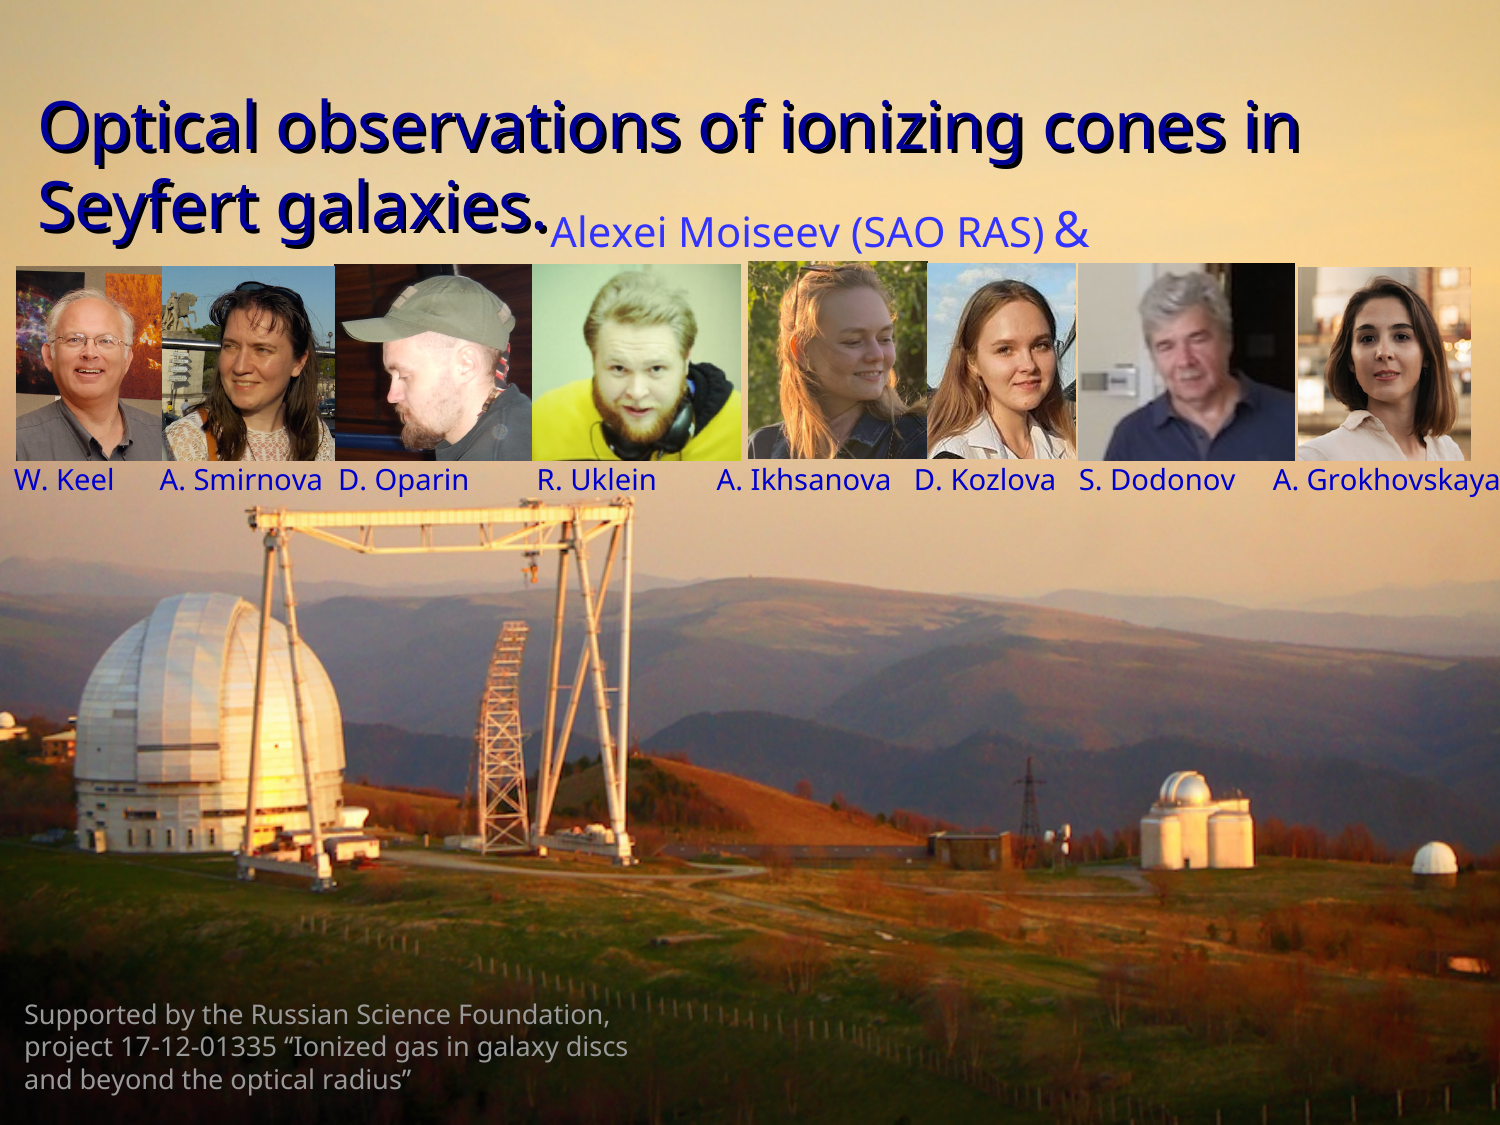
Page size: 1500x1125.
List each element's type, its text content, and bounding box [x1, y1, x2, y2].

text_box Optical observations of ionizing cones in Seyfert galaxies. [30, 74, 1486, 251]
text_box W. Keel A. Smirnova D. Oparin R. Uklein A. Ikhsanova D. Kozlova S. Dodonov A. Grokhovskaya [0, 454, 1500, 511]
text_box Supported by the Russian Science Foundation, project 17-12-01335 ‘‘Ionized gas in galaxy discs and beyond the optical radius’’ [9, 990, 631, 1103]
picture [0, 0, 1500, 461]
picture [0, 511, 1500, 1125]
text_box Alexei Moiseev (SAO RAS) & [360, 179, 1500, 289]
